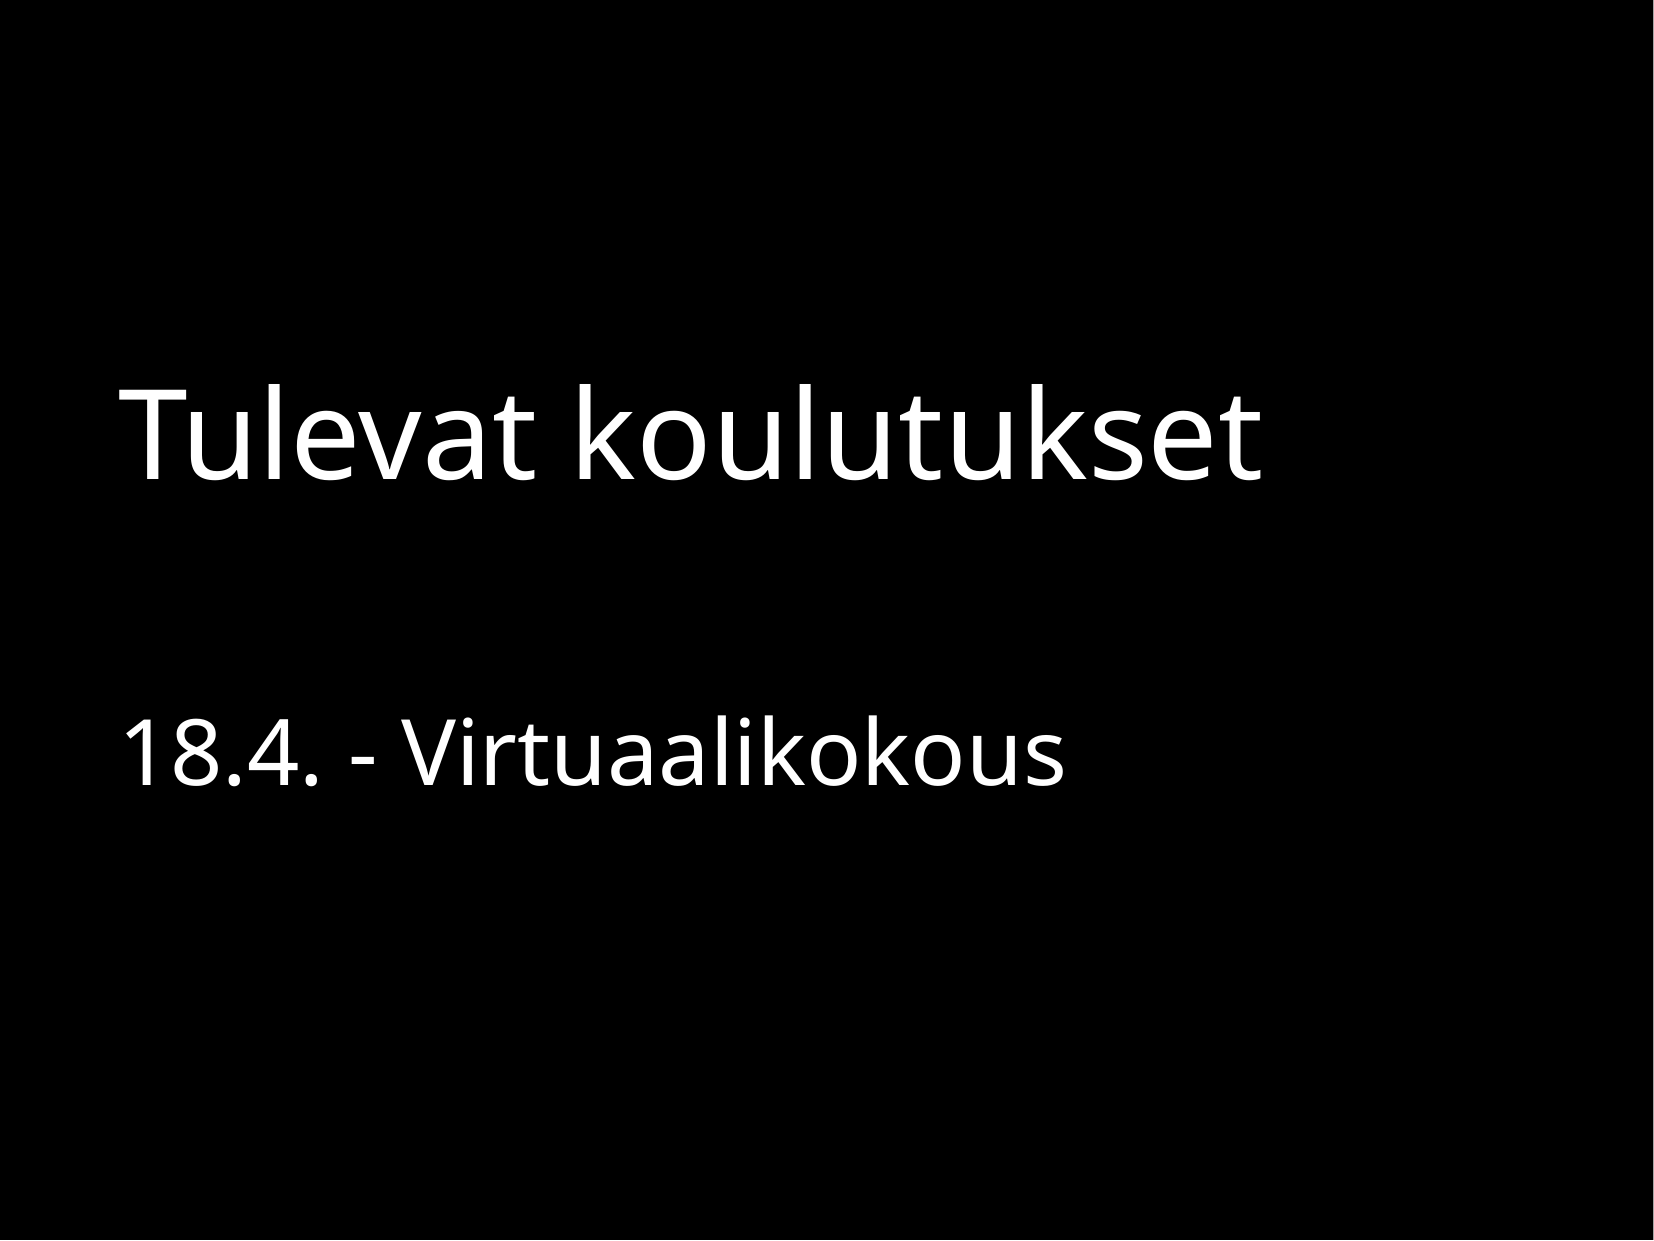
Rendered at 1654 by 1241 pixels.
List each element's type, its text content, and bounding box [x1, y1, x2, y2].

text_box Tulevat koulutukset 18.4. - Virtuaalikokous [118, 49, 1536, 1109]
